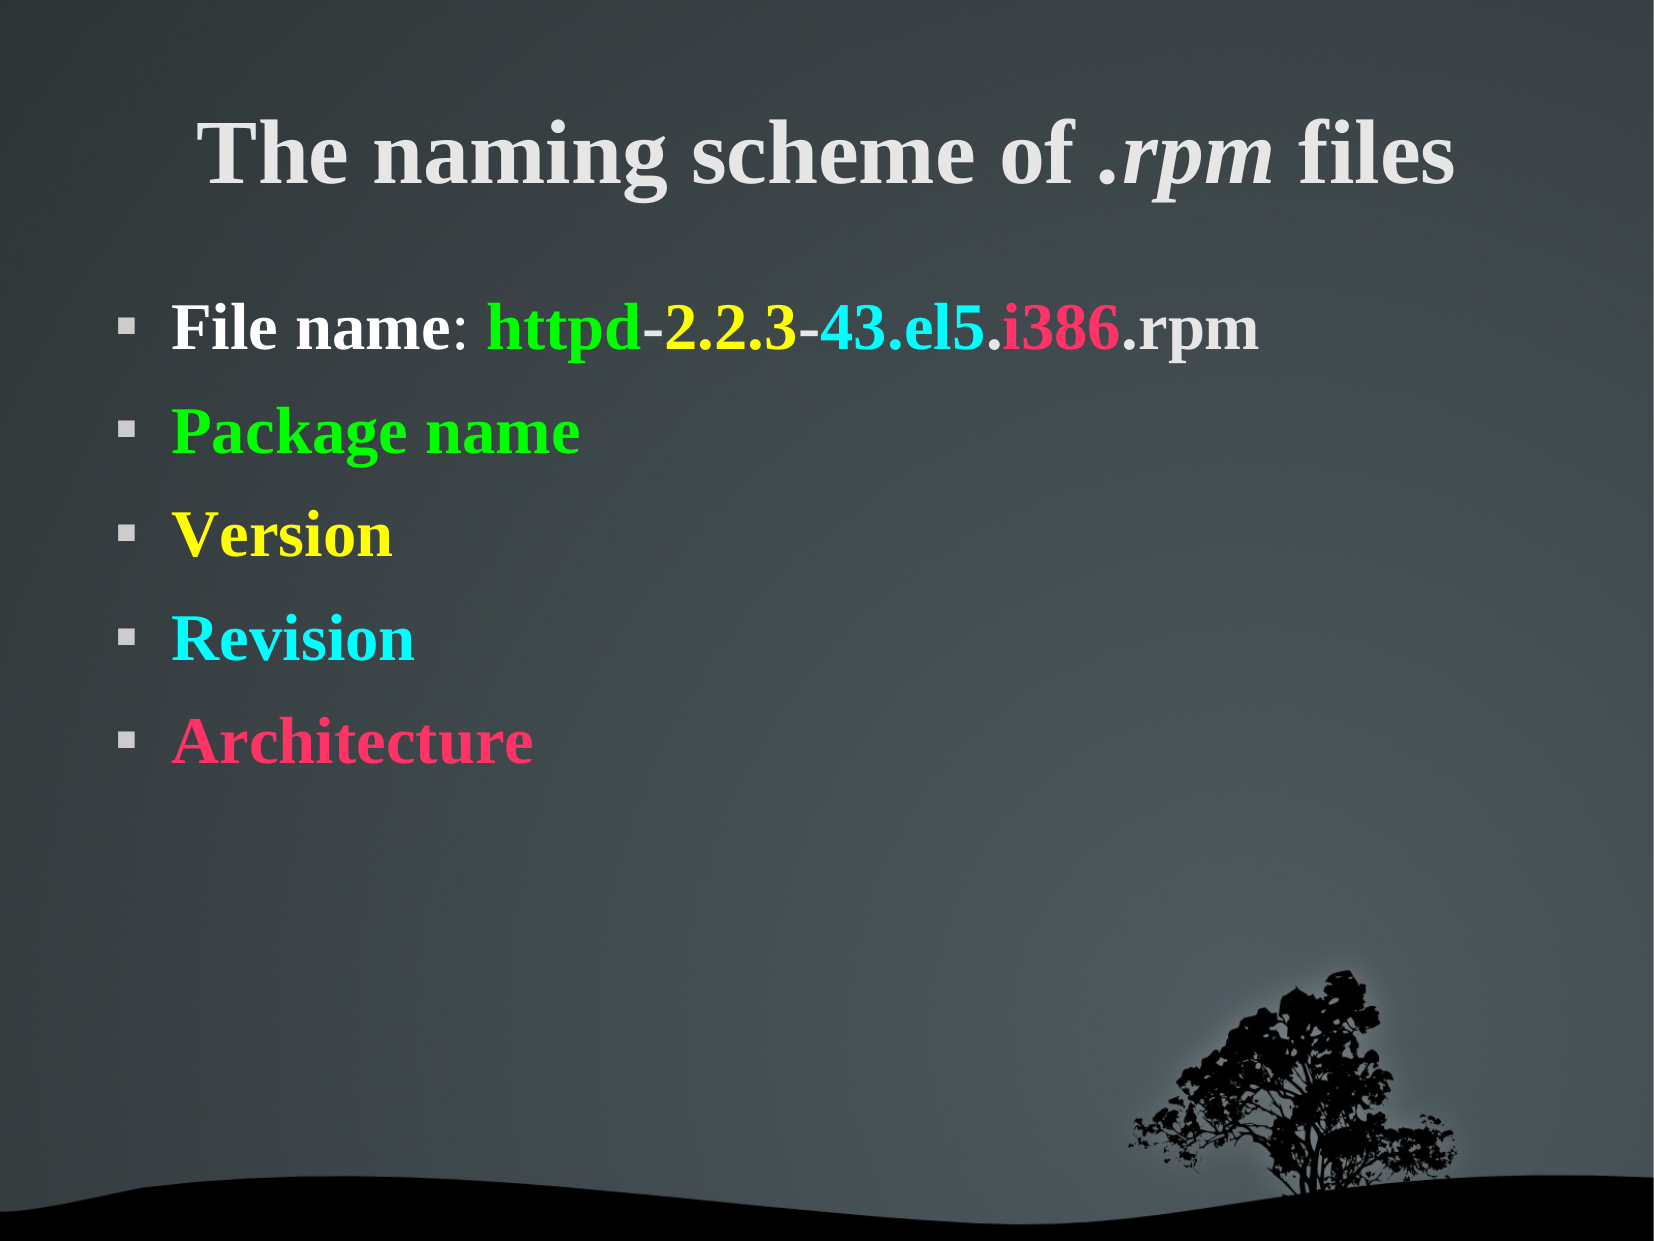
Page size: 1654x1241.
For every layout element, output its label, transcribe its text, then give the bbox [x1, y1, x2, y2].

list File name: httpd-2.2.3-43.el5.i386.rpm Package name Version Revision Architecture [82, 290, 1571, 1109]
title The naming scheme of .rpm files [82, 49, 1571, 257]
picture [0, 0, 1654, 1241]
